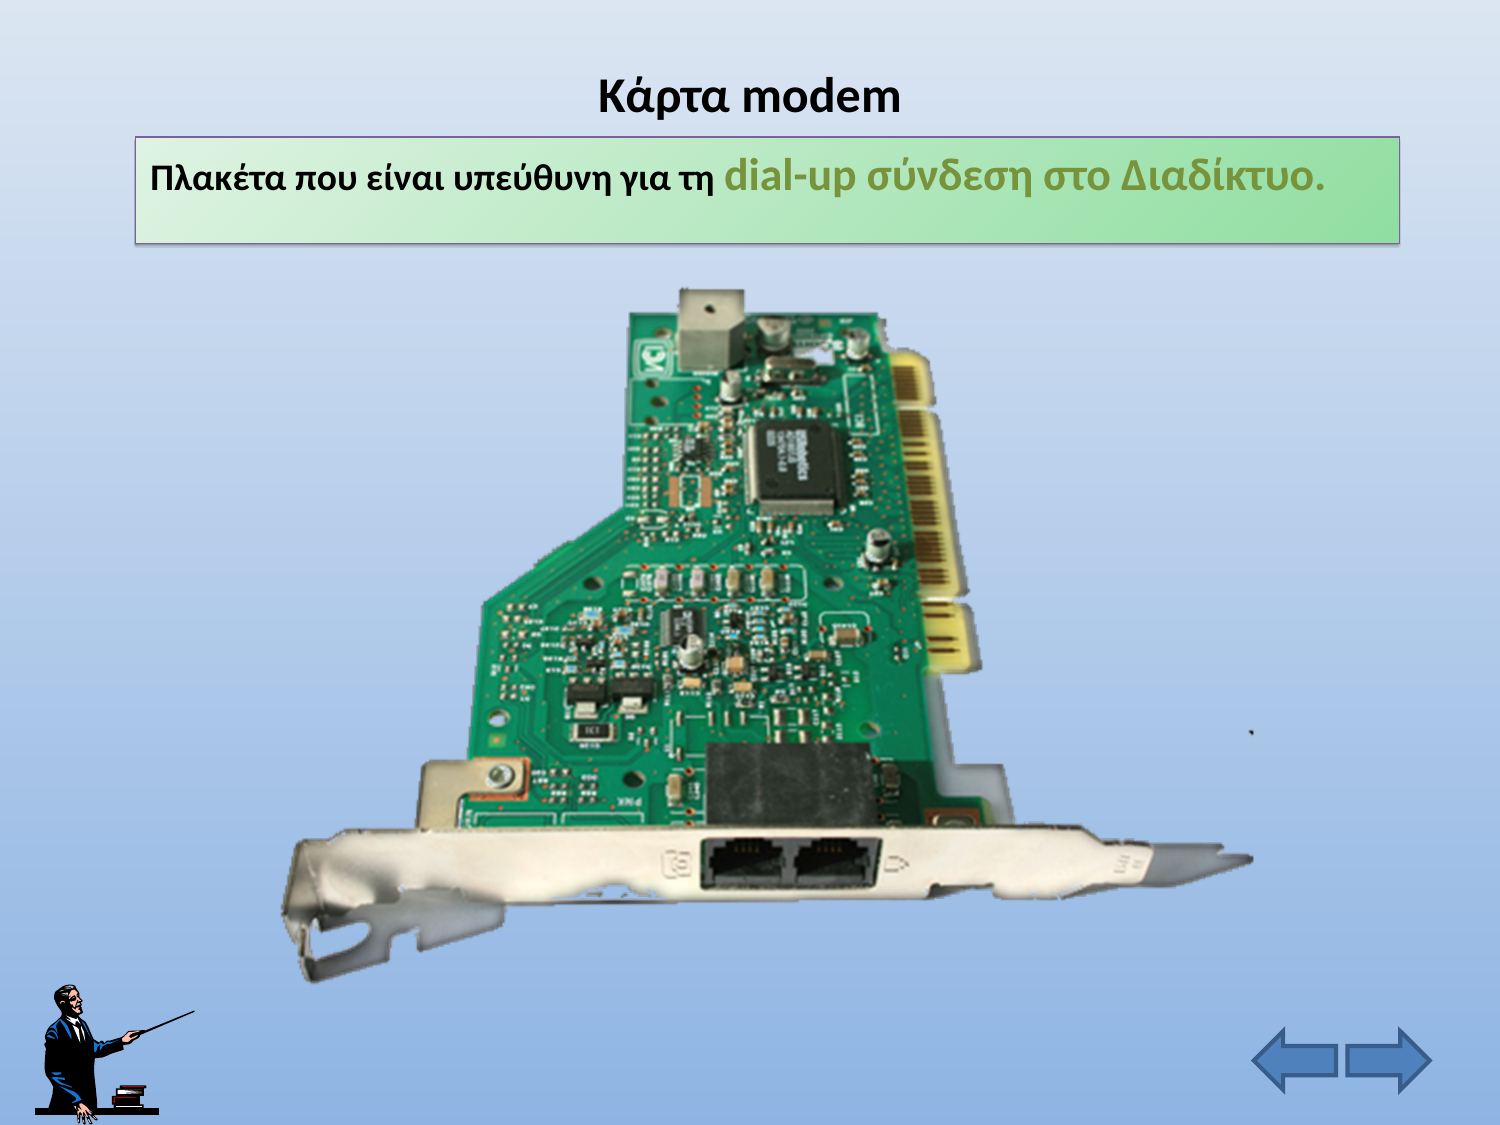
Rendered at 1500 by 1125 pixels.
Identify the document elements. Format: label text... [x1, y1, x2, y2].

picture [228, 253, 1273, 1041]
text_box Πλακέτα που είναι υπεύθυνη για τη dial-up σύνδεση στο Διαδίκτυο. [135, 137, 1400, 244]
title Κάρτα modem [75, 45, 1426, 141]
